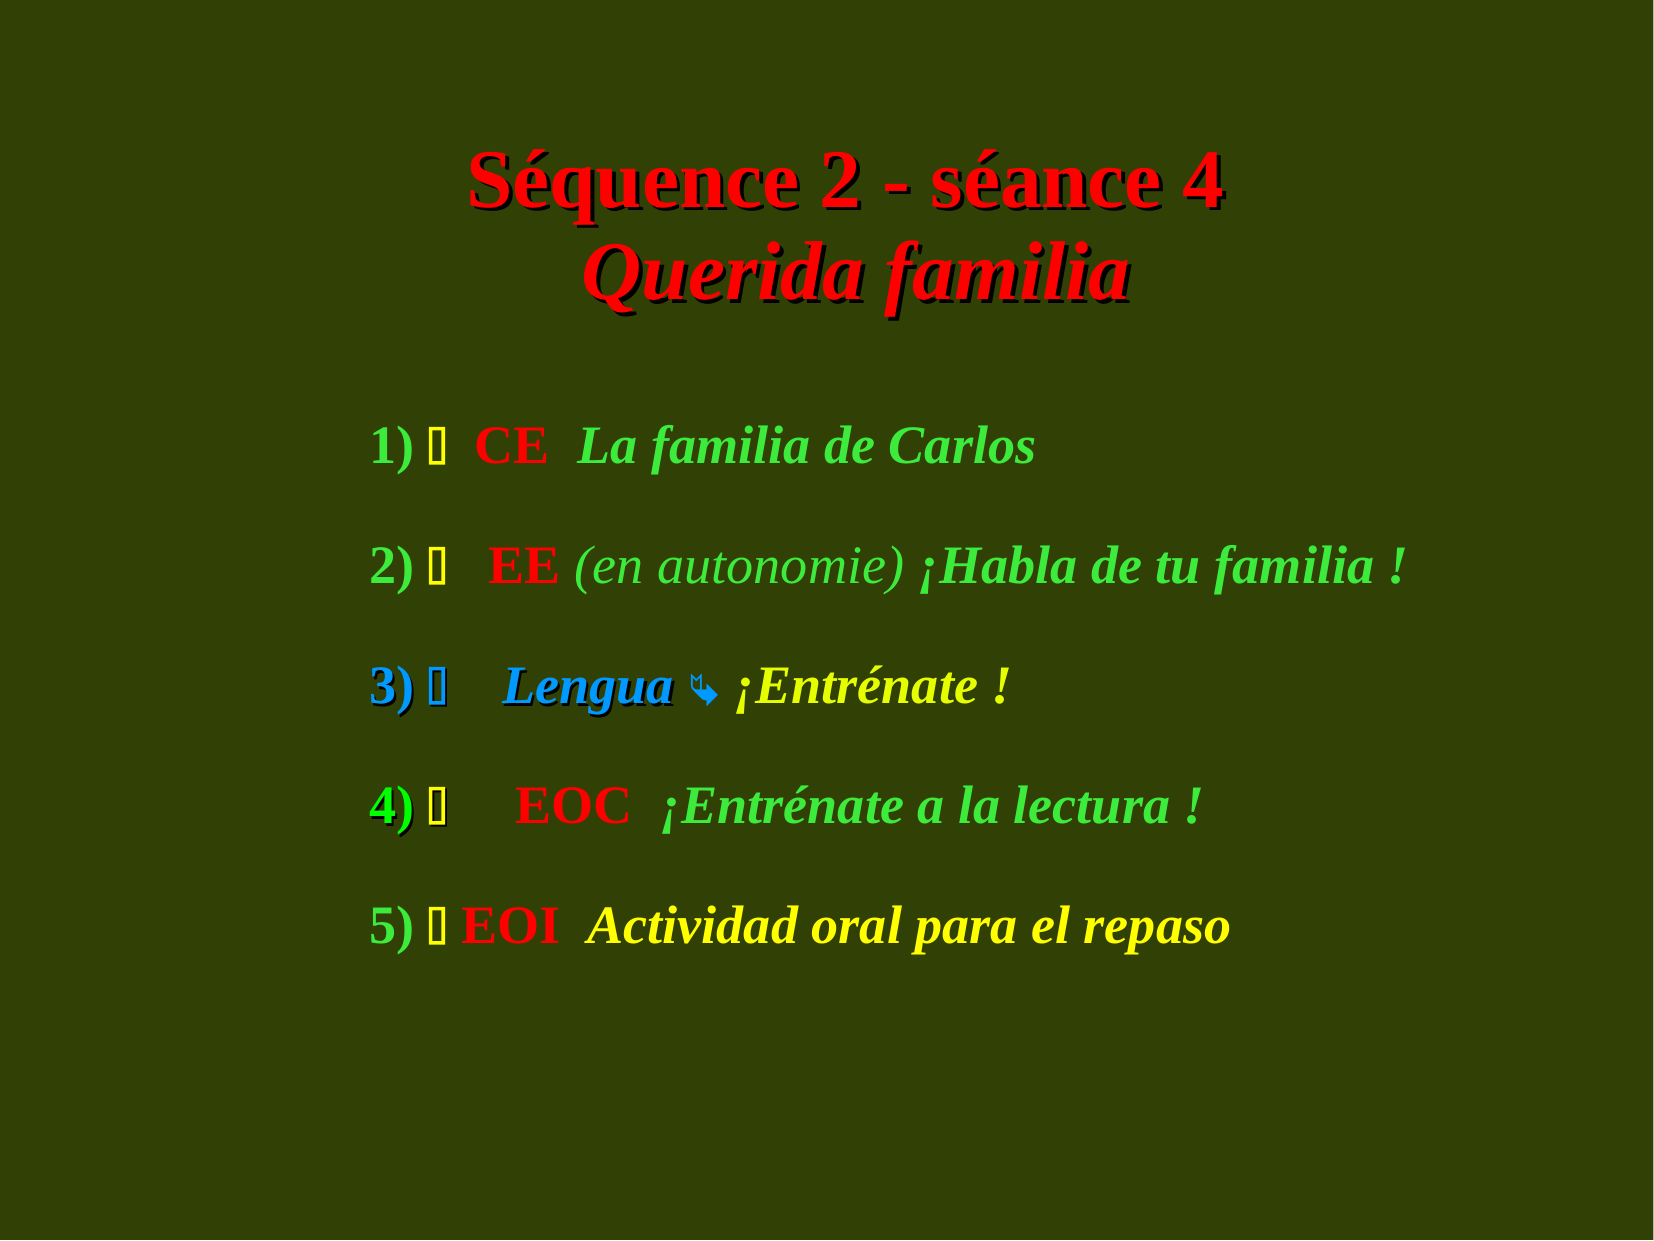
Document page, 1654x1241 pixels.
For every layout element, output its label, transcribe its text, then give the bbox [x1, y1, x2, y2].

text_box Séquence 2 - séance 4 Querida familia [295, 125, 1418, 325]
text_box 1)  CE La familia de Carlos 2)  EE (en autonomie) ¡Habla de tu familia ! 3)  Lengua  ¡Entrénate ! 4)  EOC ¡Entrénate a la lectura ! 5)  EOI Actividad oral para el repaso [354, 348, 1486, 964]
